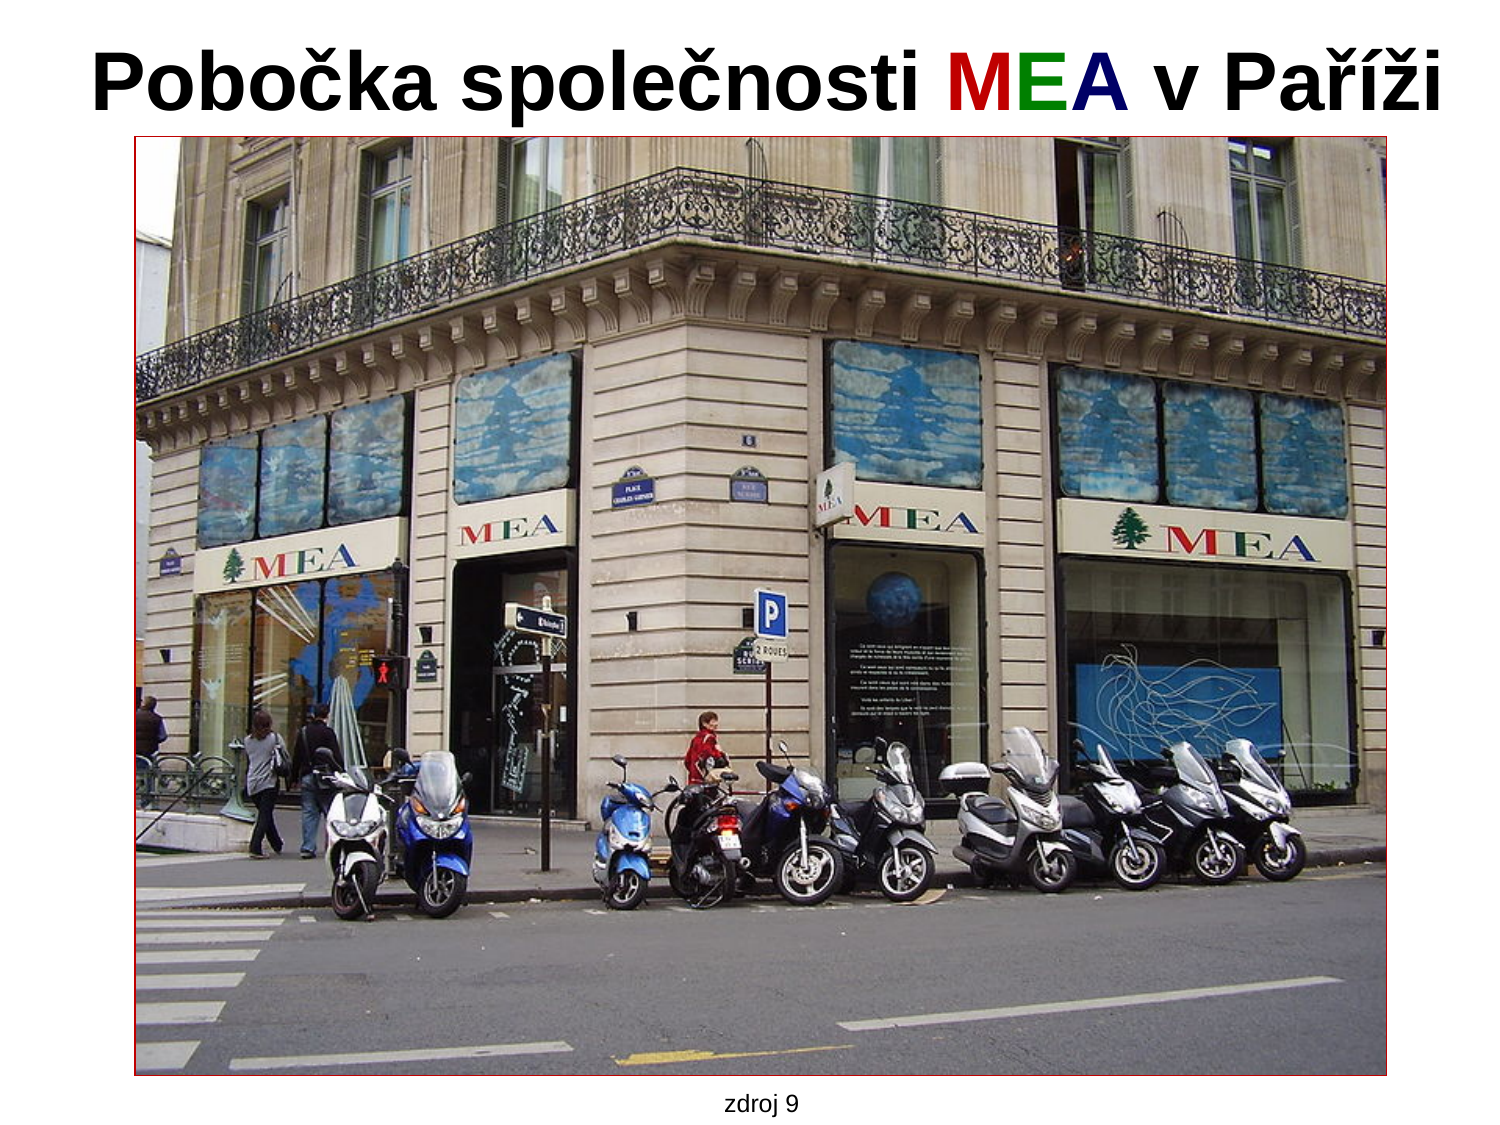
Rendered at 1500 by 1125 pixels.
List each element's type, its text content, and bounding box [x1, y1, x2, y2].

picture [135, 137, 1386, 1075]
title Pobočka společnosti MEA v Paříži [0, 19, 1500, 135]
text_box zdroj 9 [135, 1079, 1388, 1125]
